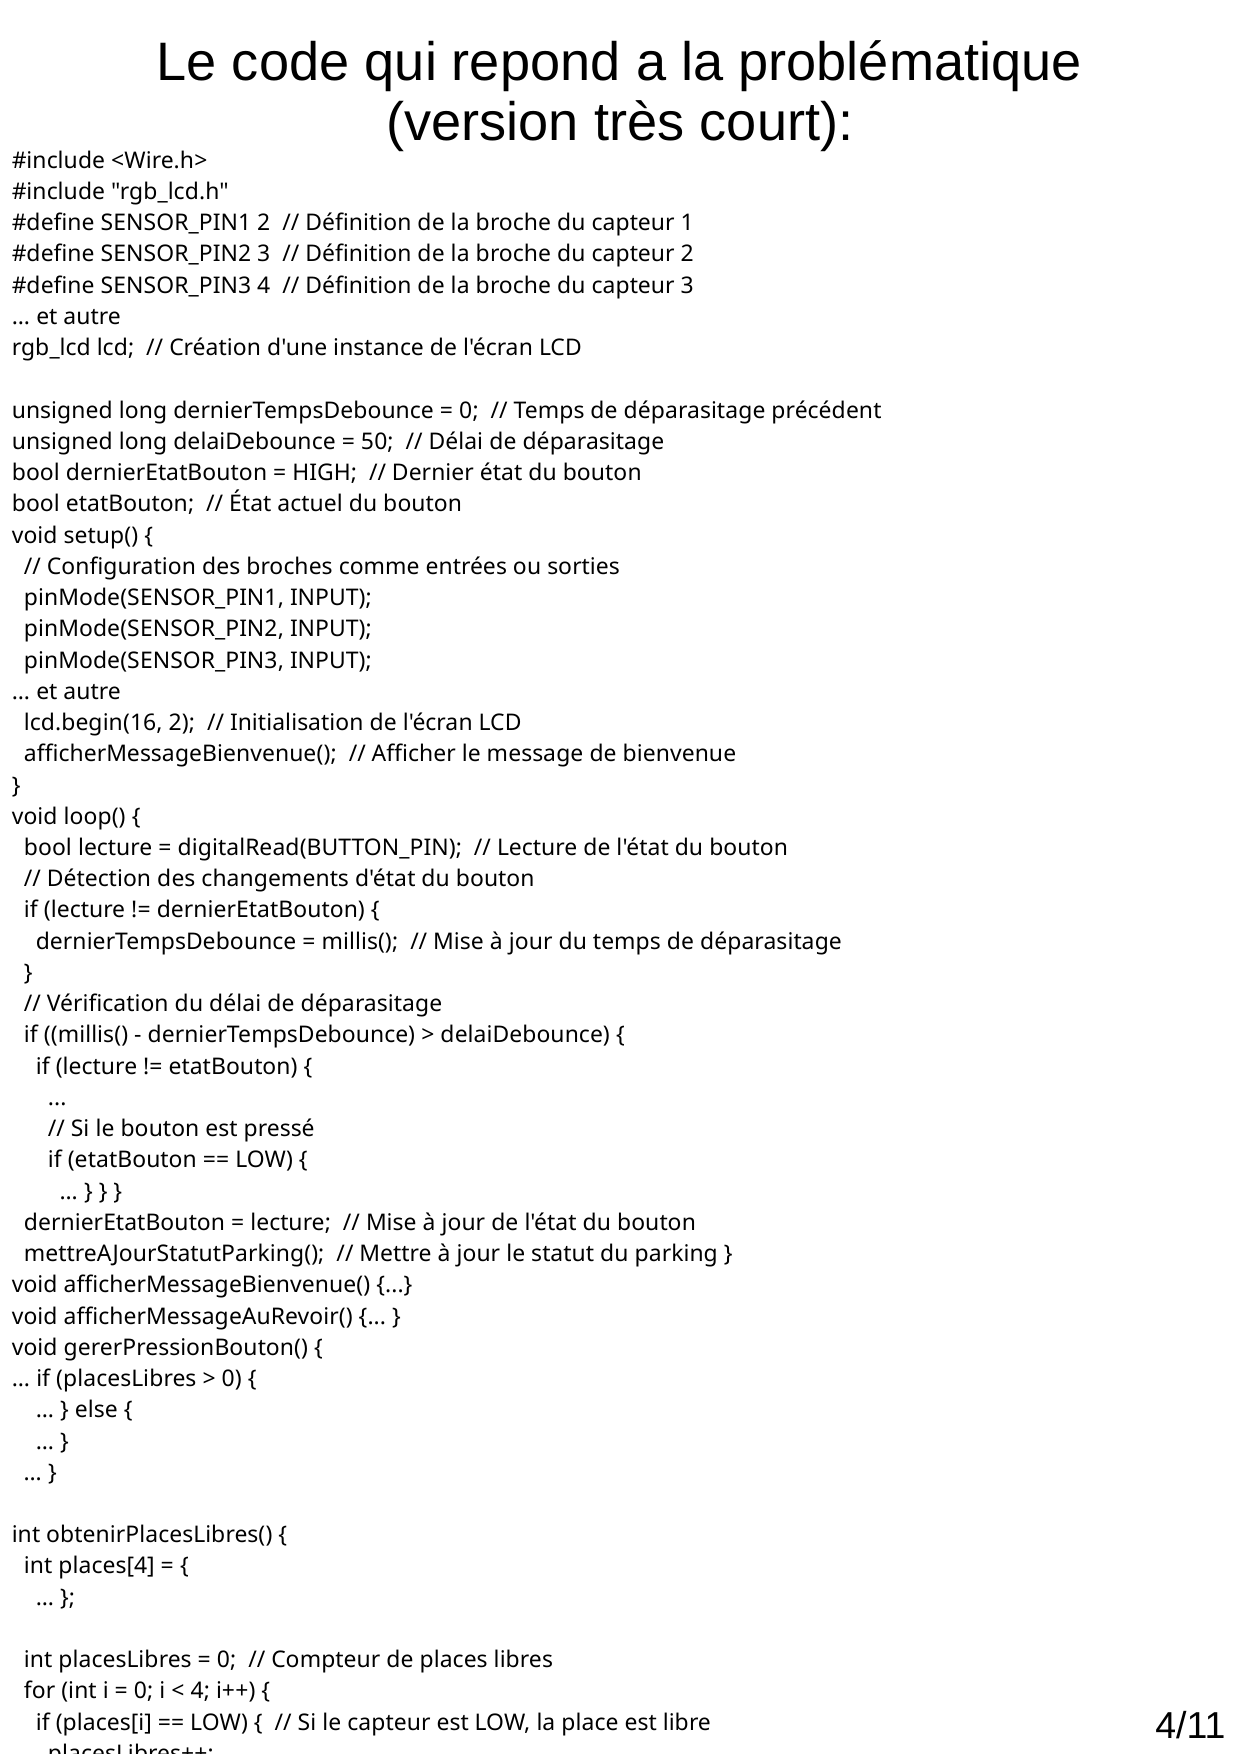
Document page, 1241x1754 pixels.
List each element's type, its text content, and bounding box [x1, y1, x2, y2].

text_box 4/11 [1140, 1697, 1241, 1754]
title Le code qui repond a la problématique (version très court): [62, 18, 1179, 136]
text_box #include <Wire.h> #include "rgb_lcd.h" #define SENSOR_PIN1 2 // Définition de la broche du capteur 1 #define SENSOR_PIN2 3 // Définition de la broche du capteur 2 #define SENSOR_PIN3 4 // Définition de la broche du capteur 3 … et autre rgb_lcd lcd; // Création d'une instance de l'écran LCD unsigned long dernierTempsDebounce = 0; // Temps de déparasitage précédent unsigned long delaiDebounce = 50; // Délai de déparasitage bool dernierEtatBouton = HIGH; // Dernier état du bouton bool etatBouton; // État actuel du bouton void setup() { // Configuration des broches comme entrées ou sorties pinMode(SENSOR_PIN1, INPUT); pinMode(SENSOR_PIN2, INPUT); pinMode(SENSOR_PIN3, INPUT); … et autre lcd.begin(16, 2); // Initialisation de l'écran LCD afficherMessageBienvenue(); // Afficher le message de bienvenue } void loop() { bool lecture = digitalRead(BUTTON_PIN); // Lecture de l'état du bouton // Détection des changements d'état du bouton if (lecture != dernierEtatBouton) { dernierTempsDebounce = millis(); // Mise à jour du temps de déparasitage } // Vérification du délai de déparasitage if ((millis() - dernierTempsDebounce) > delaiDebounce) { if (lecture != etatBouton) { ... // Si le bouton est pressé if (etatBouton == LOW) { … } } } dernierEtatBouton = lecture; // Mise à jour de l'état du bouton mettreAJourStatutParking(); // Mettre à jour le statut du parking } void afficherMessageBienvenue() {...} void afficherMessageAuRevoir() {... } void gererPressionBouton() { … if (placesLibres > 0) { … } else { … } … } int obtenirPlacesLibres() { int places[4] = { … }; int placesLibres = 0; // Compteur de places libres for (int i = 0; i < 4; i++) { if (places[i] == LOW) { // Si le capteur est LOW, la place est libre placesLibres++; } } return placesLibres; // Retourner le nombre de places libres } void mettreAJourStatutParking() { int places[4] = { … }; digitalWrite(LED_PLACE_1, places[0] == LOW ? HIGH : LOW); // Allumer la LED si la place est libre … } [0, 136, 1238, 1754]
